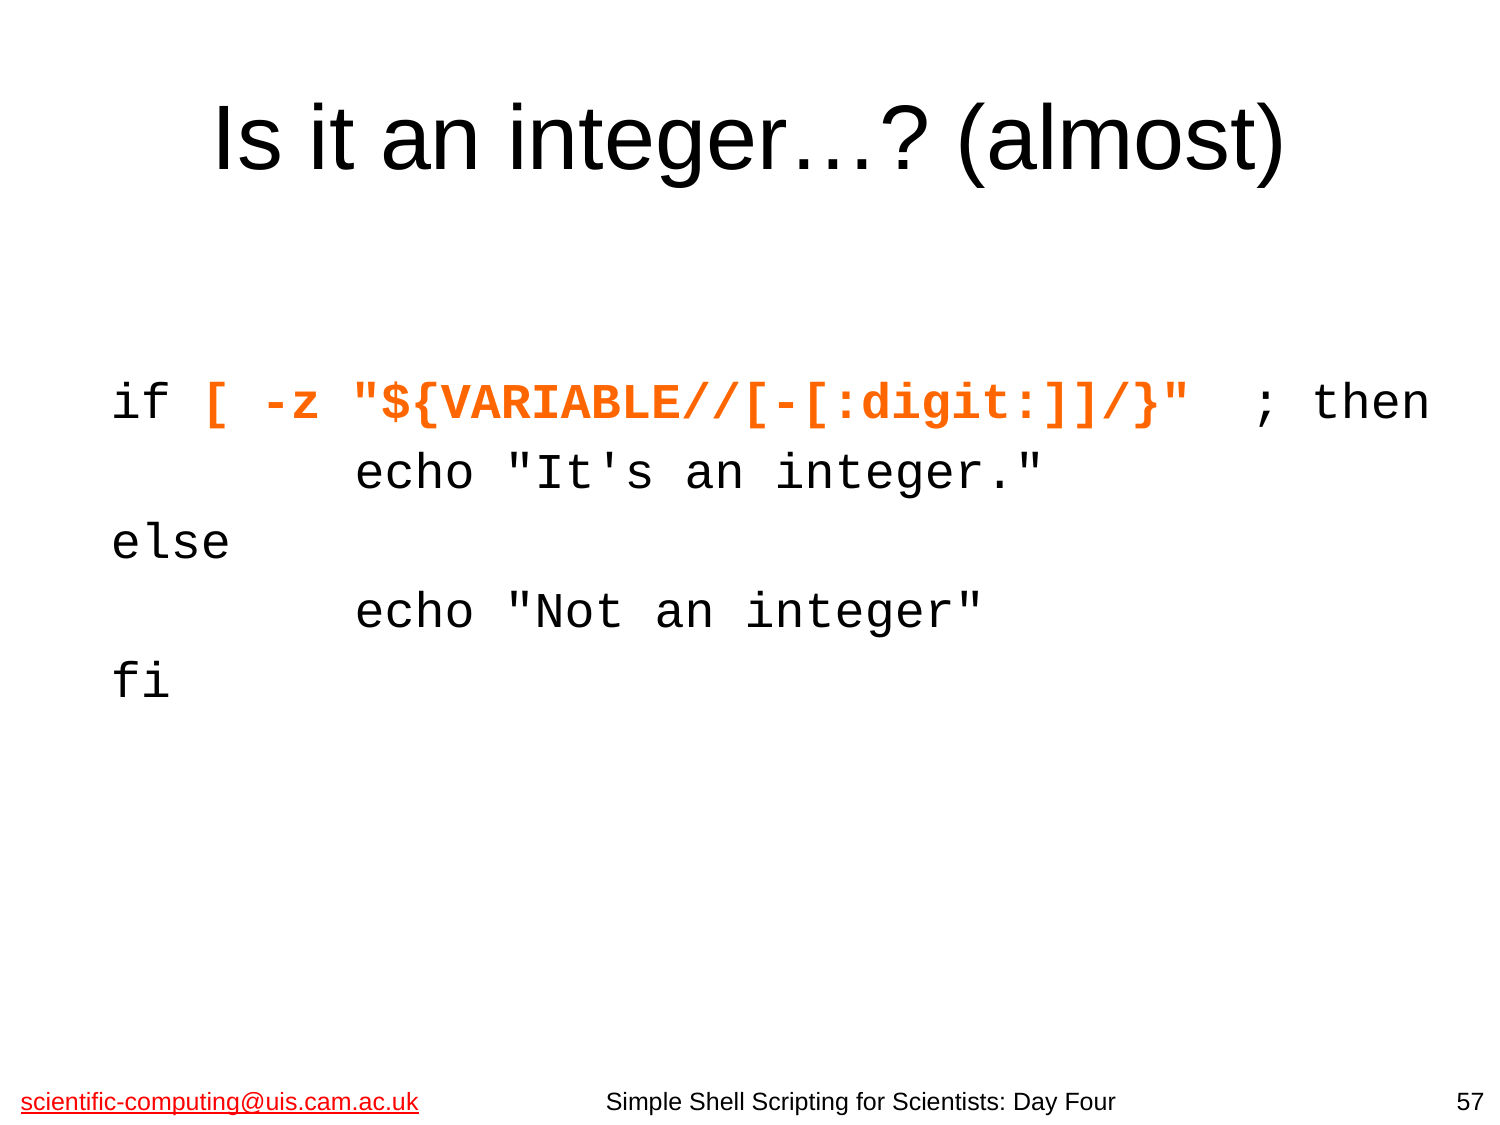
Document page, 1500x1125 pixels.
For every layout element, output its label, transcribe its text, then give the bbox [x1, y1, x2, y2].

list if [ -z "${VARIABLE//[-[:digit:]]/}" ; then echo "It's an integer." else echo "Not an integer" fi [39, 370, 1461, 741]
title Is it an integer…? (almost) [112, 78, 1388, 197]
